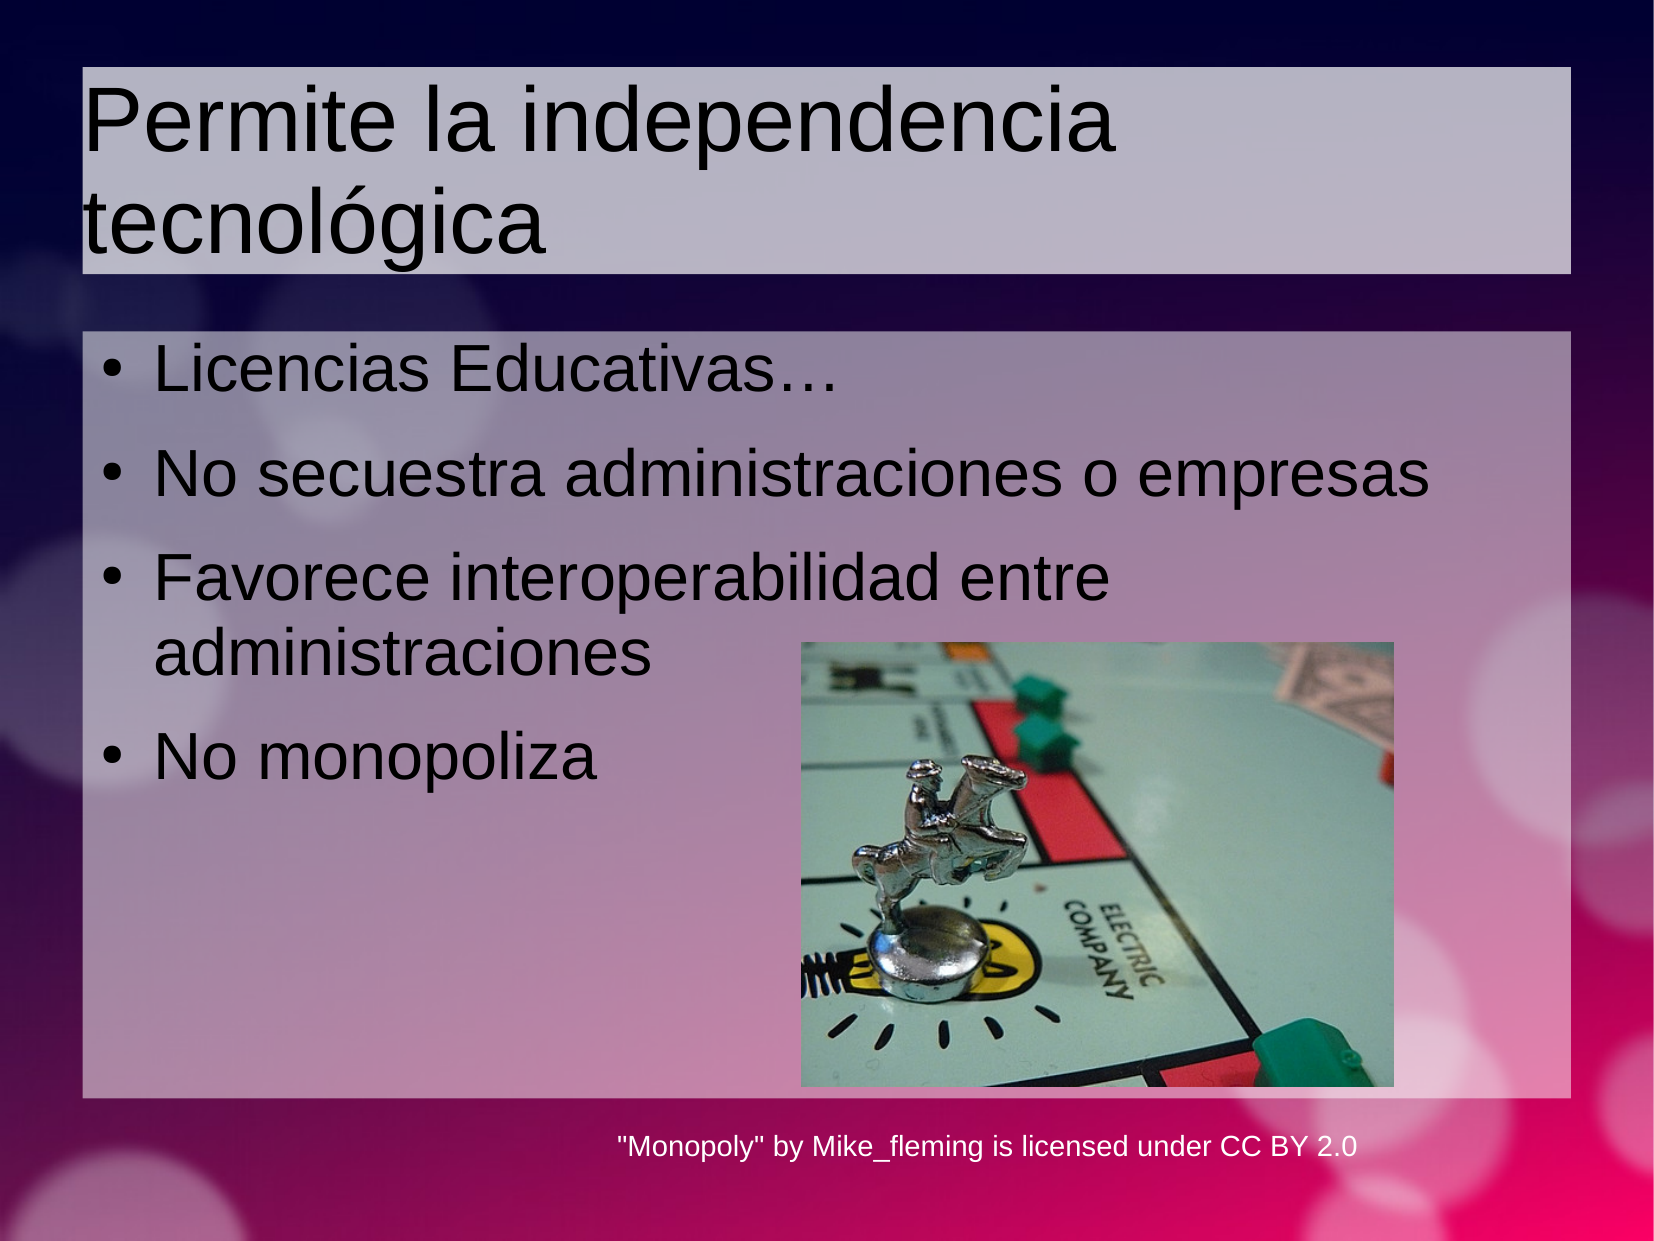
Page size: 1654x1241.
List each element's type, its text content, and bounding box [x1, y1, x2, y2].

list Licencias Educativas… No secuestra administraciones o empresas Favorece interoperabilidad entre administraciones No monopoliza [82, 331, 1571, 1099]
title Permite la independencia tecnológica [82, 67, 1571, 275]
text_box "Monopoly" by Mike_fleming is licensed under CC BY 2.0 [602, 1122, 1489, 1170]
picture [0, 0, 1654, 1241]
